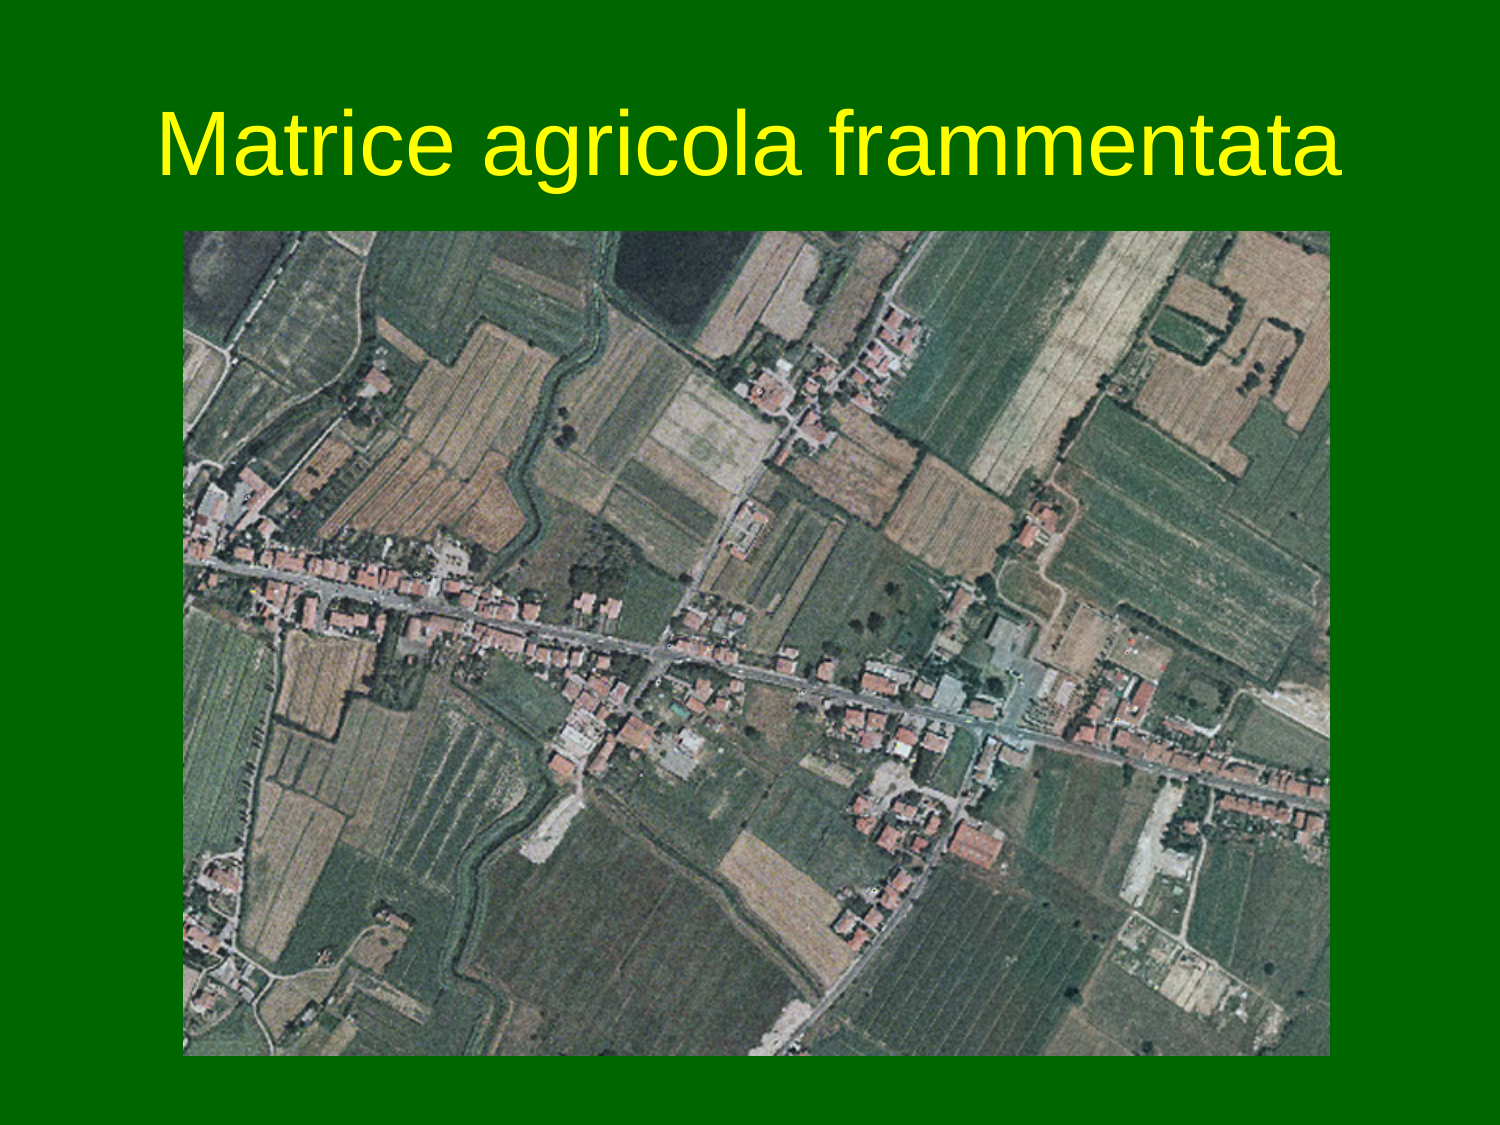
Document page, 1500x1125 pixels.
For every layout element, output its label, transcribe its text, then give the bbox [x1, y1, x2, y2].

title Matrice agricola frammentata [75, 45, 1426, 233]
picture [183, 231, 1330, 1056]
